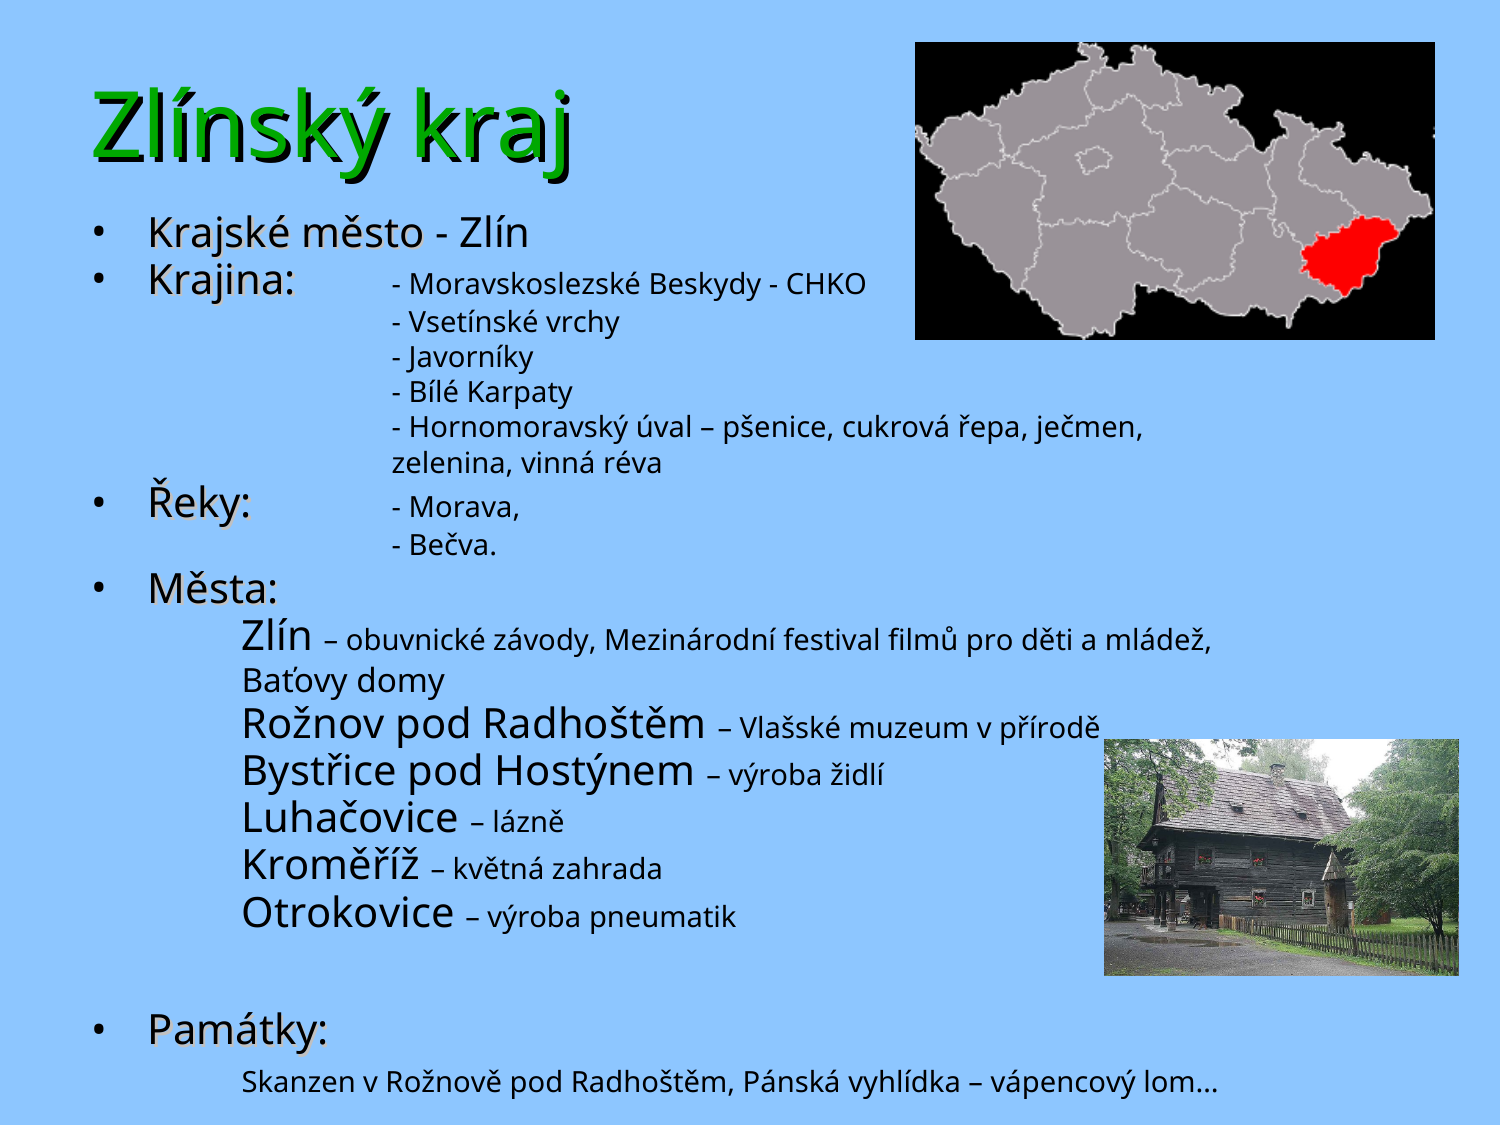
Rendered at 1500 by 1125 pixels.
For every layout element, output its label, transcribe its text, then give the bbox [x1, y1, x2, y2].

picture [1104, 739, 1459, 976]
title Zlínský kraj [75, 45, 915, 197]
picture [915, 42, 1435, 340]
list Krajské město - Zlín Krajina: - Moravskoslezské Beskydy - CHKO - Vsetínské vrchy - Javorníky - Bílé Karpaty - Hornomoravský úval – pšenice, cukrová řepa, ječmen, zelenina, vinná réva Řeky: - Morava, - Bečva. Města: Zlín – obuvnické závody, Mezinárodní festival filmů pro děti a mládež, Baťovy domy Rožnov pod Radhoštěm – Vlašské muzeum v přírodě Bystřice pod Hostýnem – výroba židlí Luhačovice – lázně Kroměříž – květná zahrada Otrokovice – výroba pneumatik Památky: Skanzen v Rožnově pod Radhoštěm, Pánská vyhlídka – vápencový lom… [76, 207, 1270, 1125]
